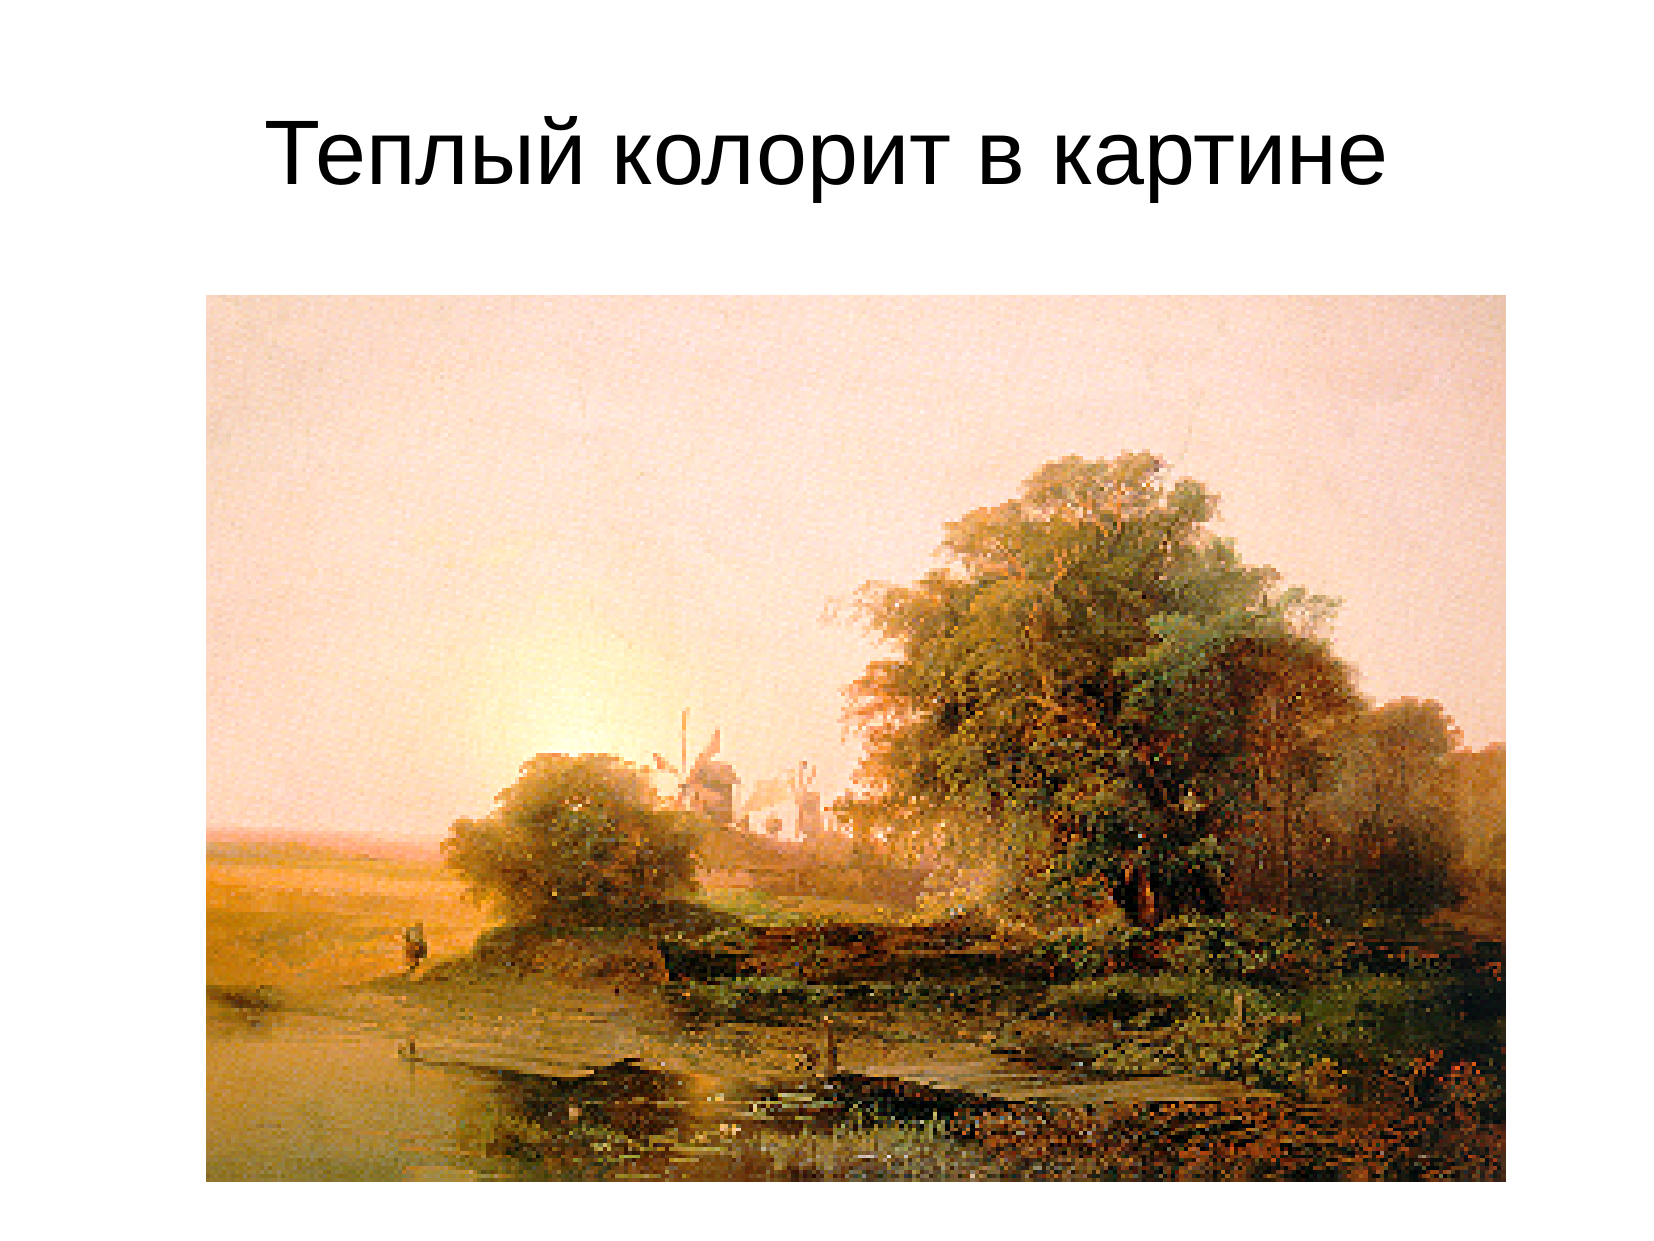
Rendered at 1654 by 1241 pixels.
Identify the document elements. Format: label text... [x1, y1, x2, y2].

title Теплый колорит в картине [82, 56, 1571, 250]
picture [206, 295, 1506, 1182]
